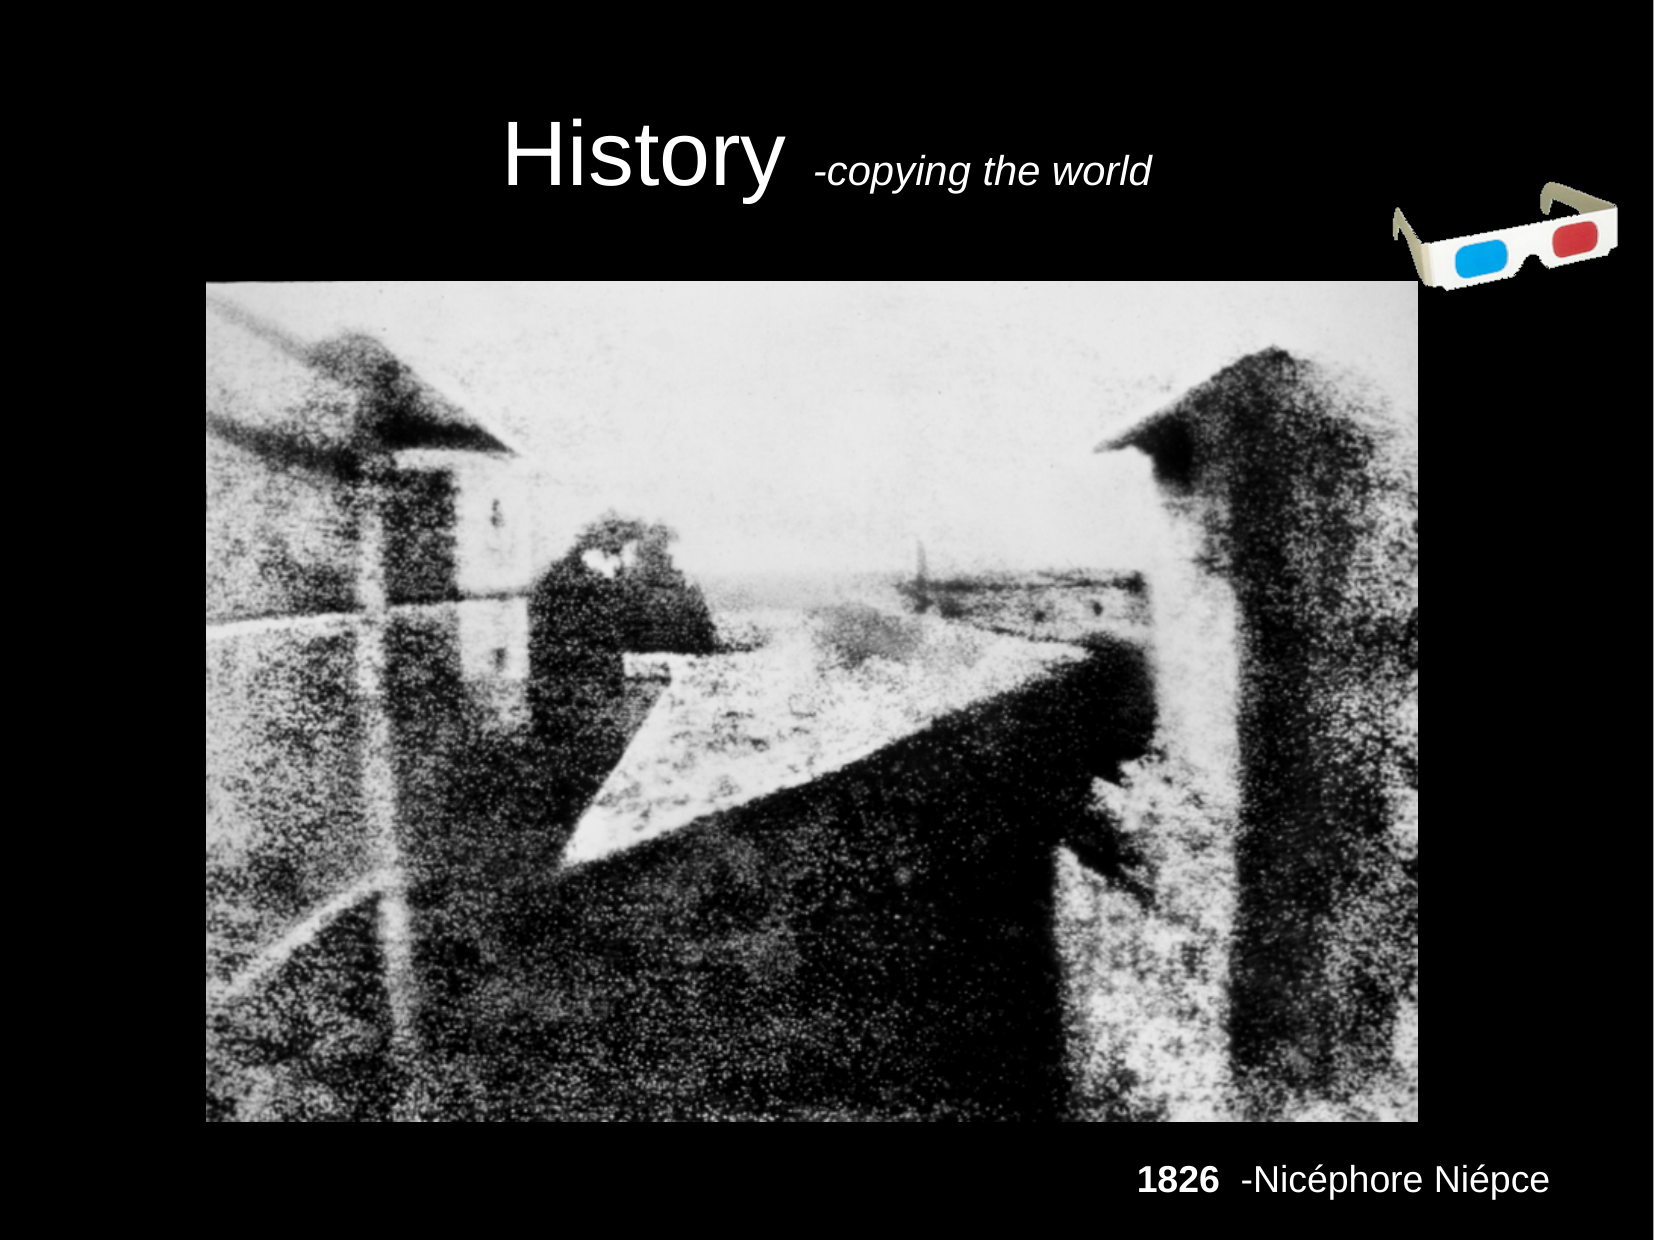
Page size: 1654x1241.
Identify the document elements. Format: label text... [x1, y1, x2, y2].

picture [206, 176, 1625, 1123]
title History -copying the world [82, 49, 1571, 257]
text_box 1826 -Nicéphore Niépce [1122, 1151, 1595, 1210]
